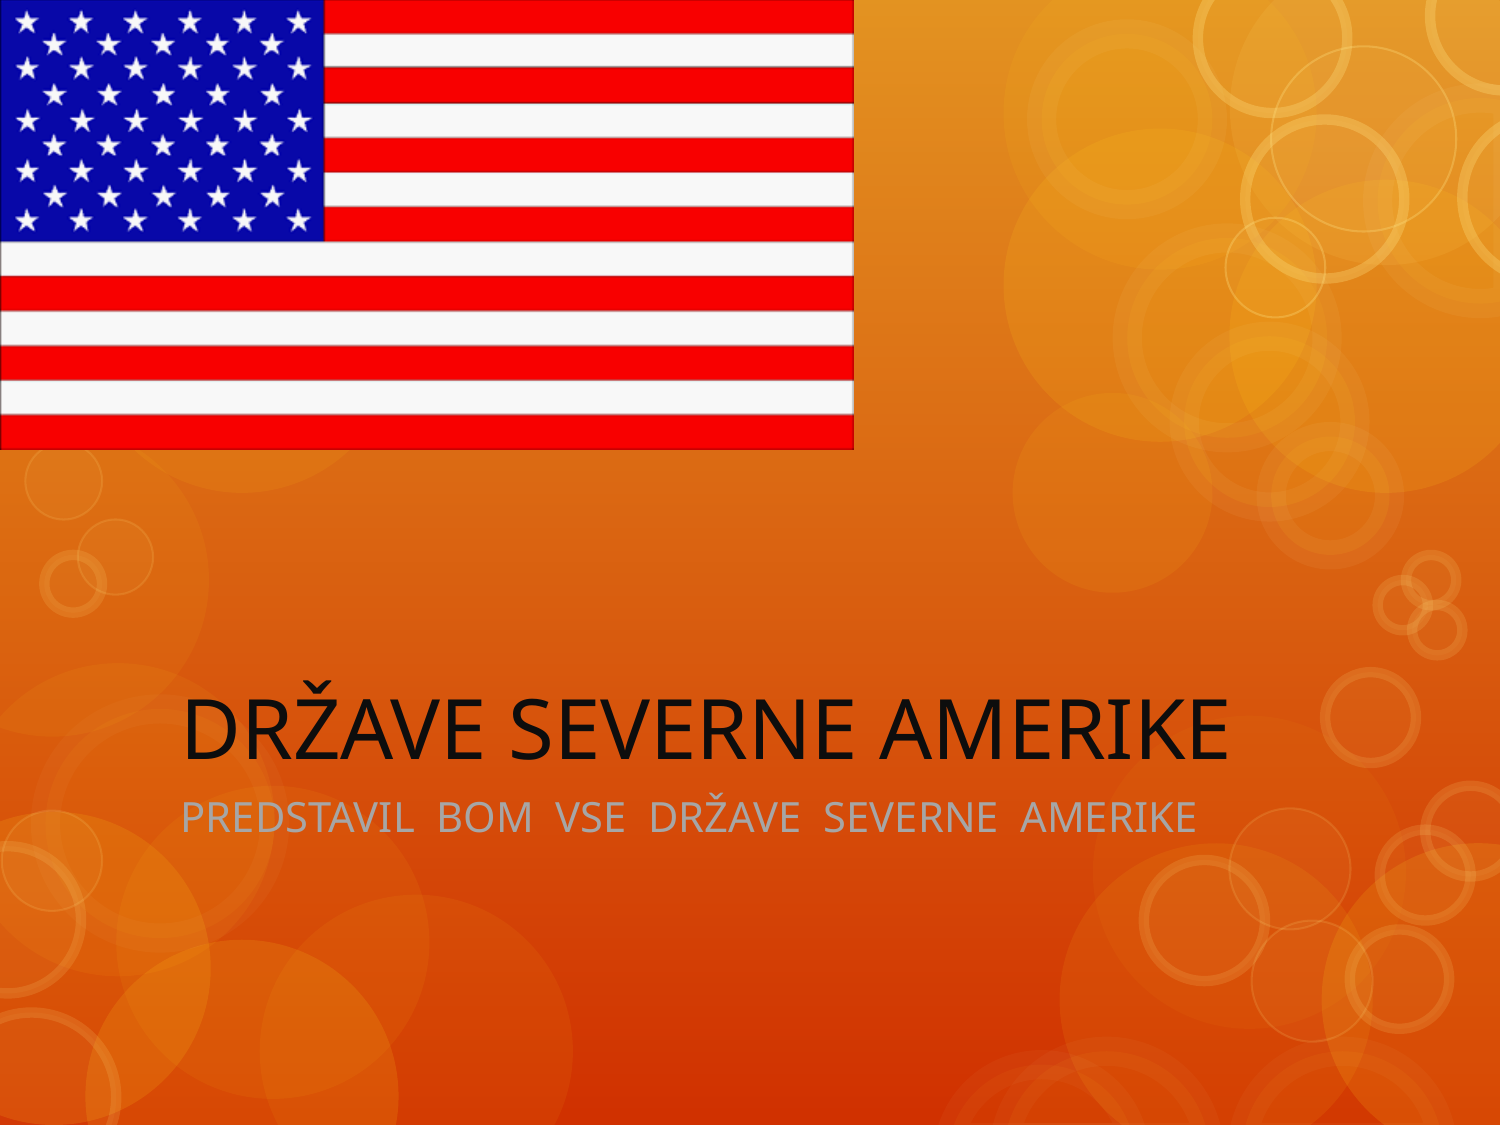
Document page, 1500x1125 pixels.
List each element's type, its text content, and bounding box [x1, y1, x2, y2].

picture [0, 0, 854, 450]
title DRŽAVE SEVERNE AMERIKE [165, 542, 1334, 783]
subtitle PREDSTAVIL BOM VSE DRŽAVE SEVERNE AMERIKE [165, 783, 1334, 925]
